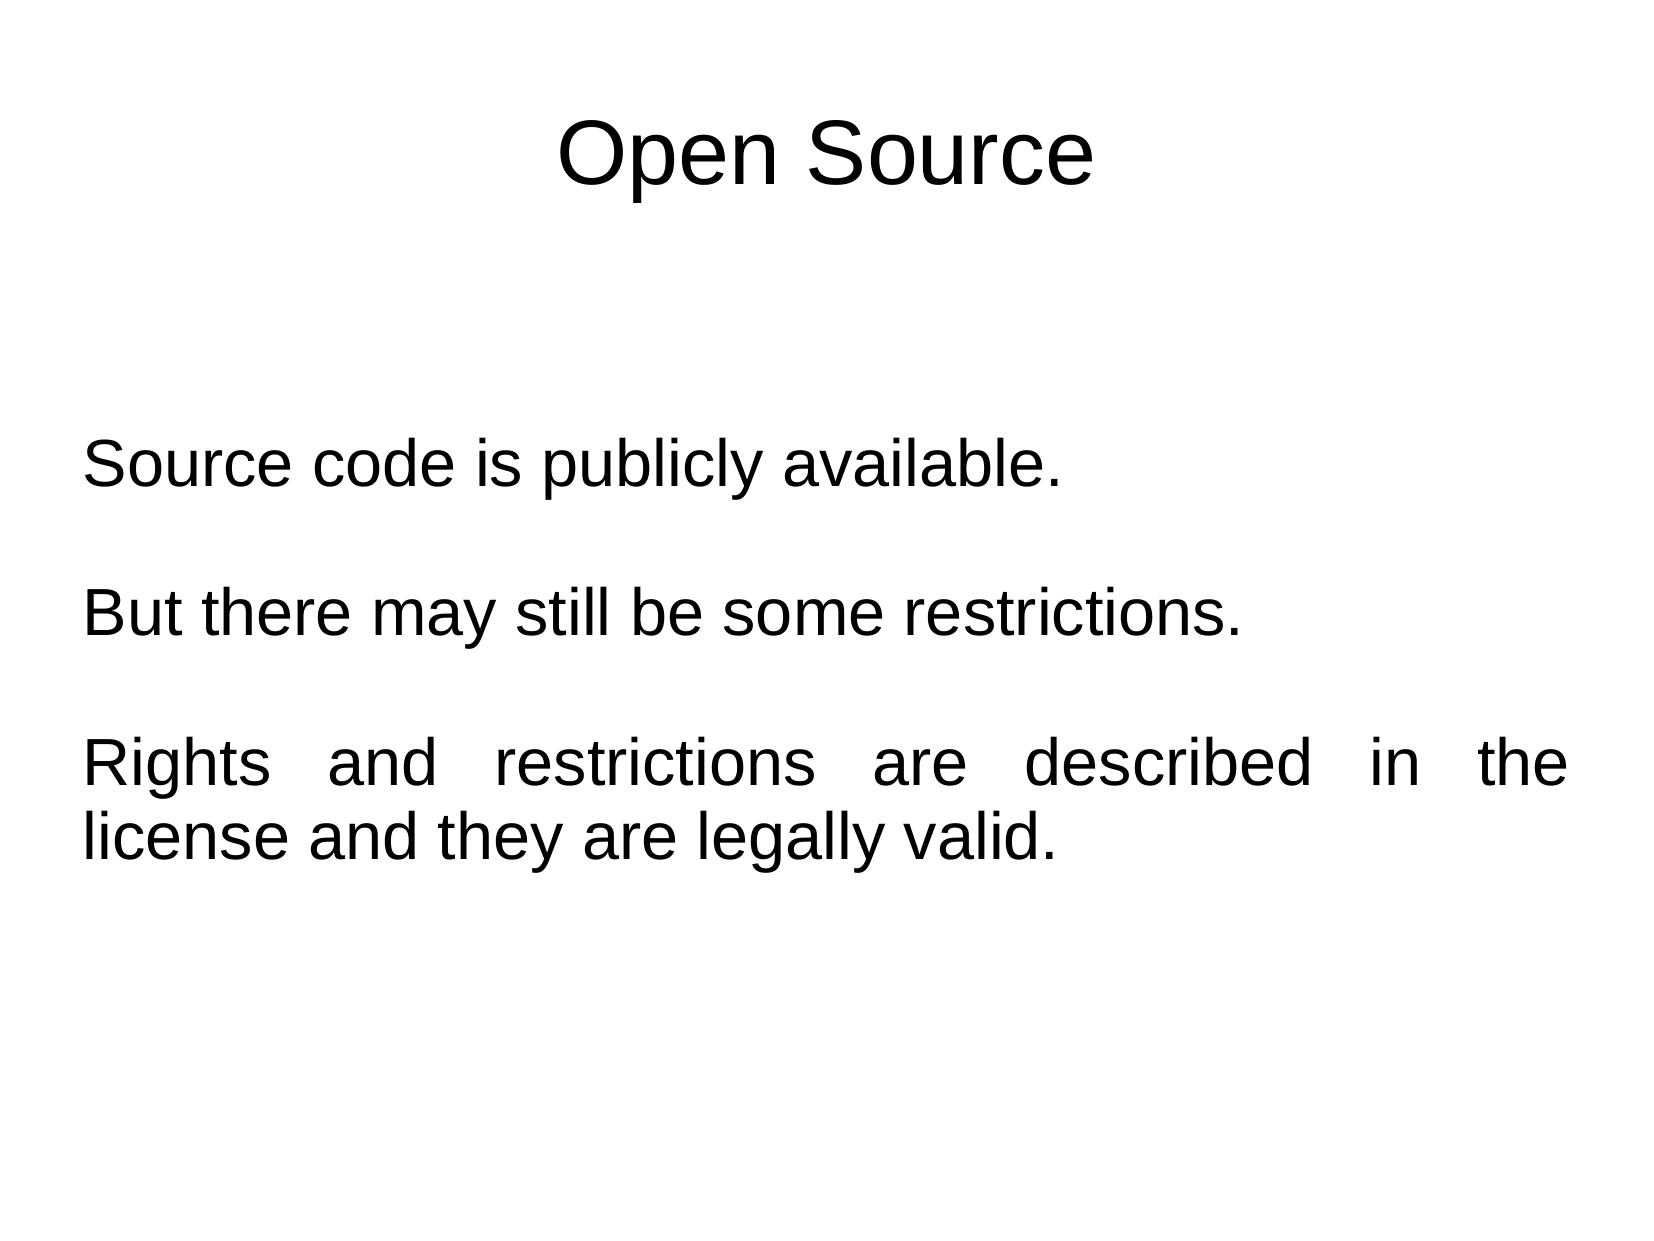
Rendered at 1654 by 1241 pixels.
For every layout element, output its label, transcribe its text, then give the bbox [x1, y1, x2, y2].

subtitle Source code is publicly available. But there may still be some restrictions. Rights and restrictions are described in the license and they are legally valid. [82, 290, 1571, 1010]
title Open Source [82, 49, 1571, 257]
